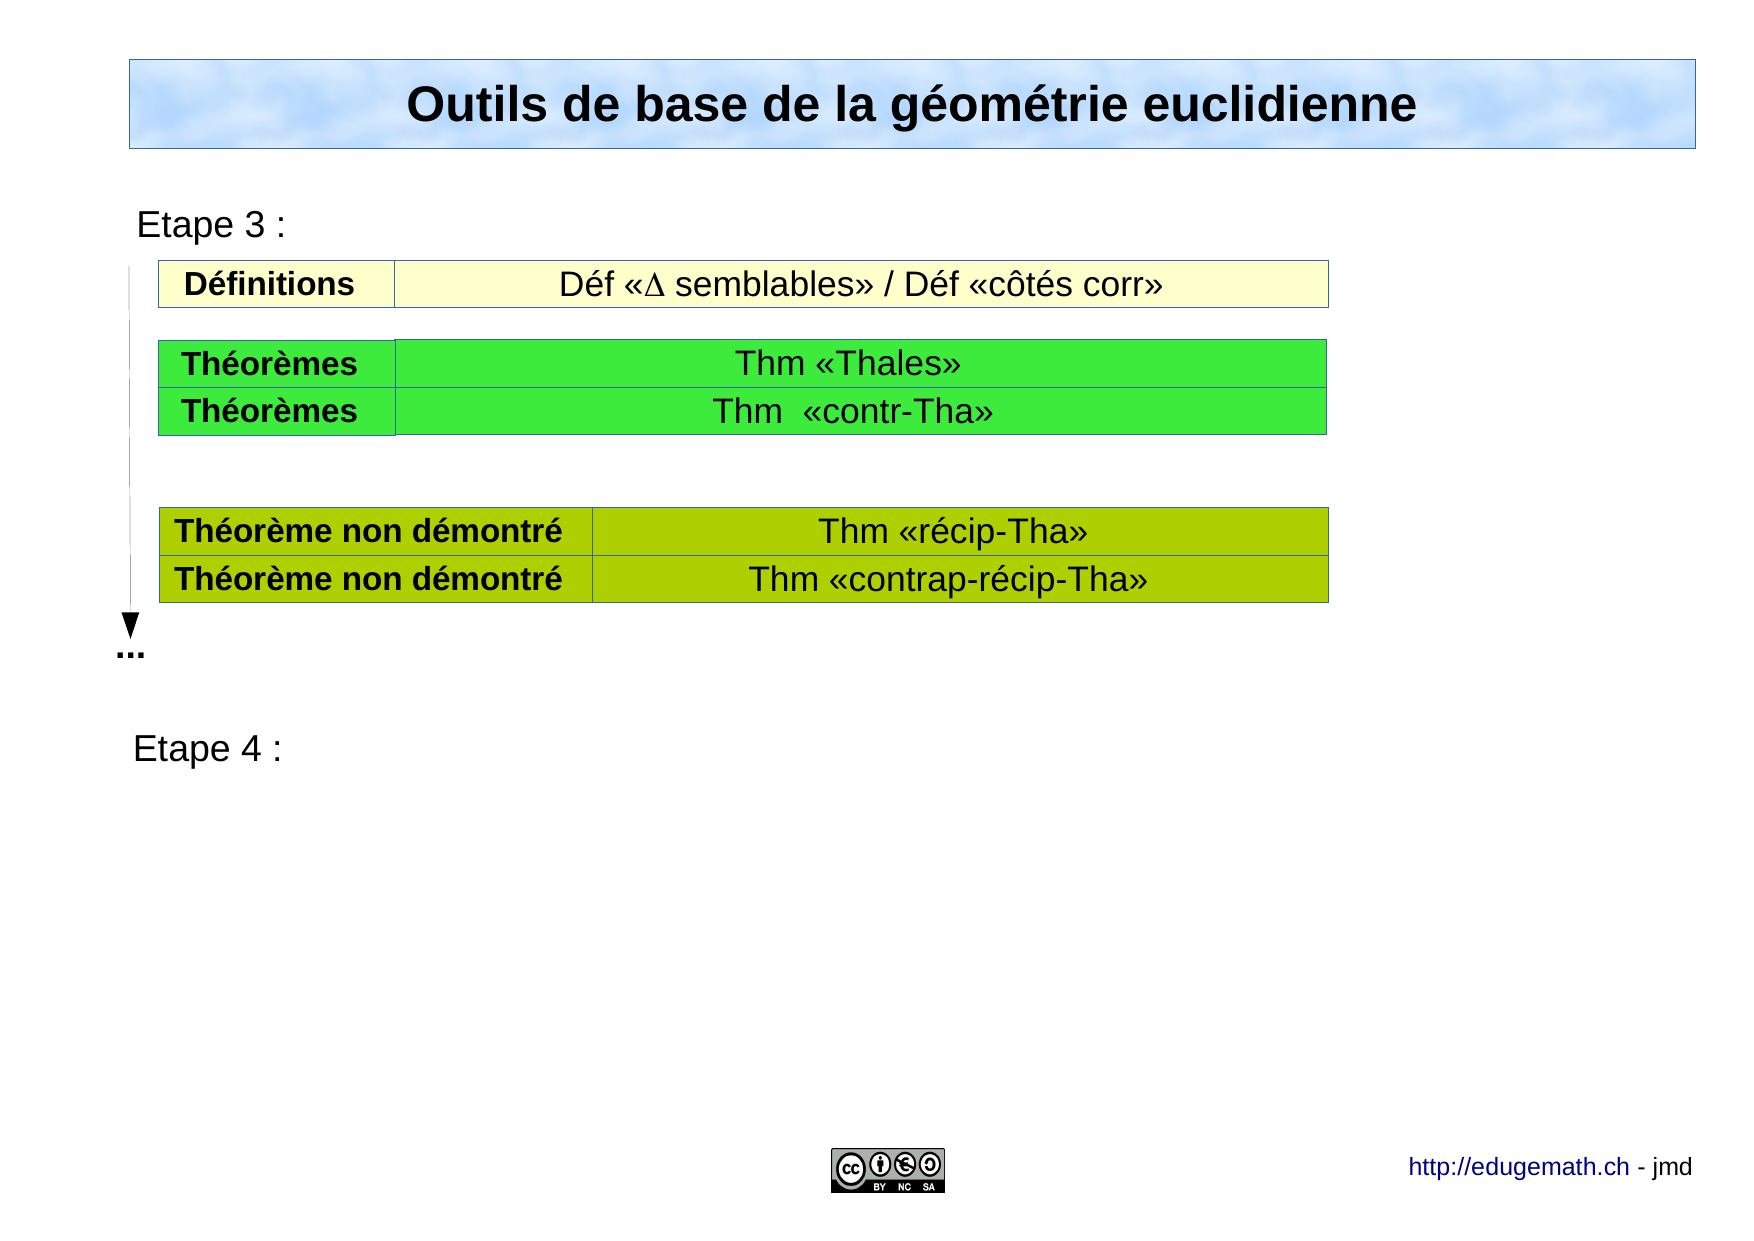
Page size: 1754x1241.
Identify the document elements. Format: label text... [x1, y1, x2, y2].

text_box Déf «D semblables» / Déf «côtés corr» [394, 260, 1329, 308]
text_box Théorème non démontré [159, 555, 592, 603]
text_box Etape 3 : [121, 196, 329, 253]
text_box Définitions [158, 260, 394, 308]
text_box Thm «contr-Tha» [396, 387, 1327, 435]
text_box Théorèmes [158, 387, 396, 436]
text_box Théorèmes [158, 340, 396, 387]
text_box http://edugemath.ch - jmd [1393, 1145, 1737, 1189]
picture [831, 1148, 945, 1193]
text_box ... [100, 616, 165, 675]
text_box Théorème non démontré [159, 507, 592, 555]
text_box Thm «récip-Tha» [592, 507, 1329, 555]
text_box Outils de base de la géométrie euclidienne [129, 59, 1696, 149]
text_box Thm «Thales» [394, 339, 1327, 387]
text_box Etape 4 : [118, 719, 325, 777]
text_box Thm «contrap-récip-Tha» [592, 555, 1329, 603]
